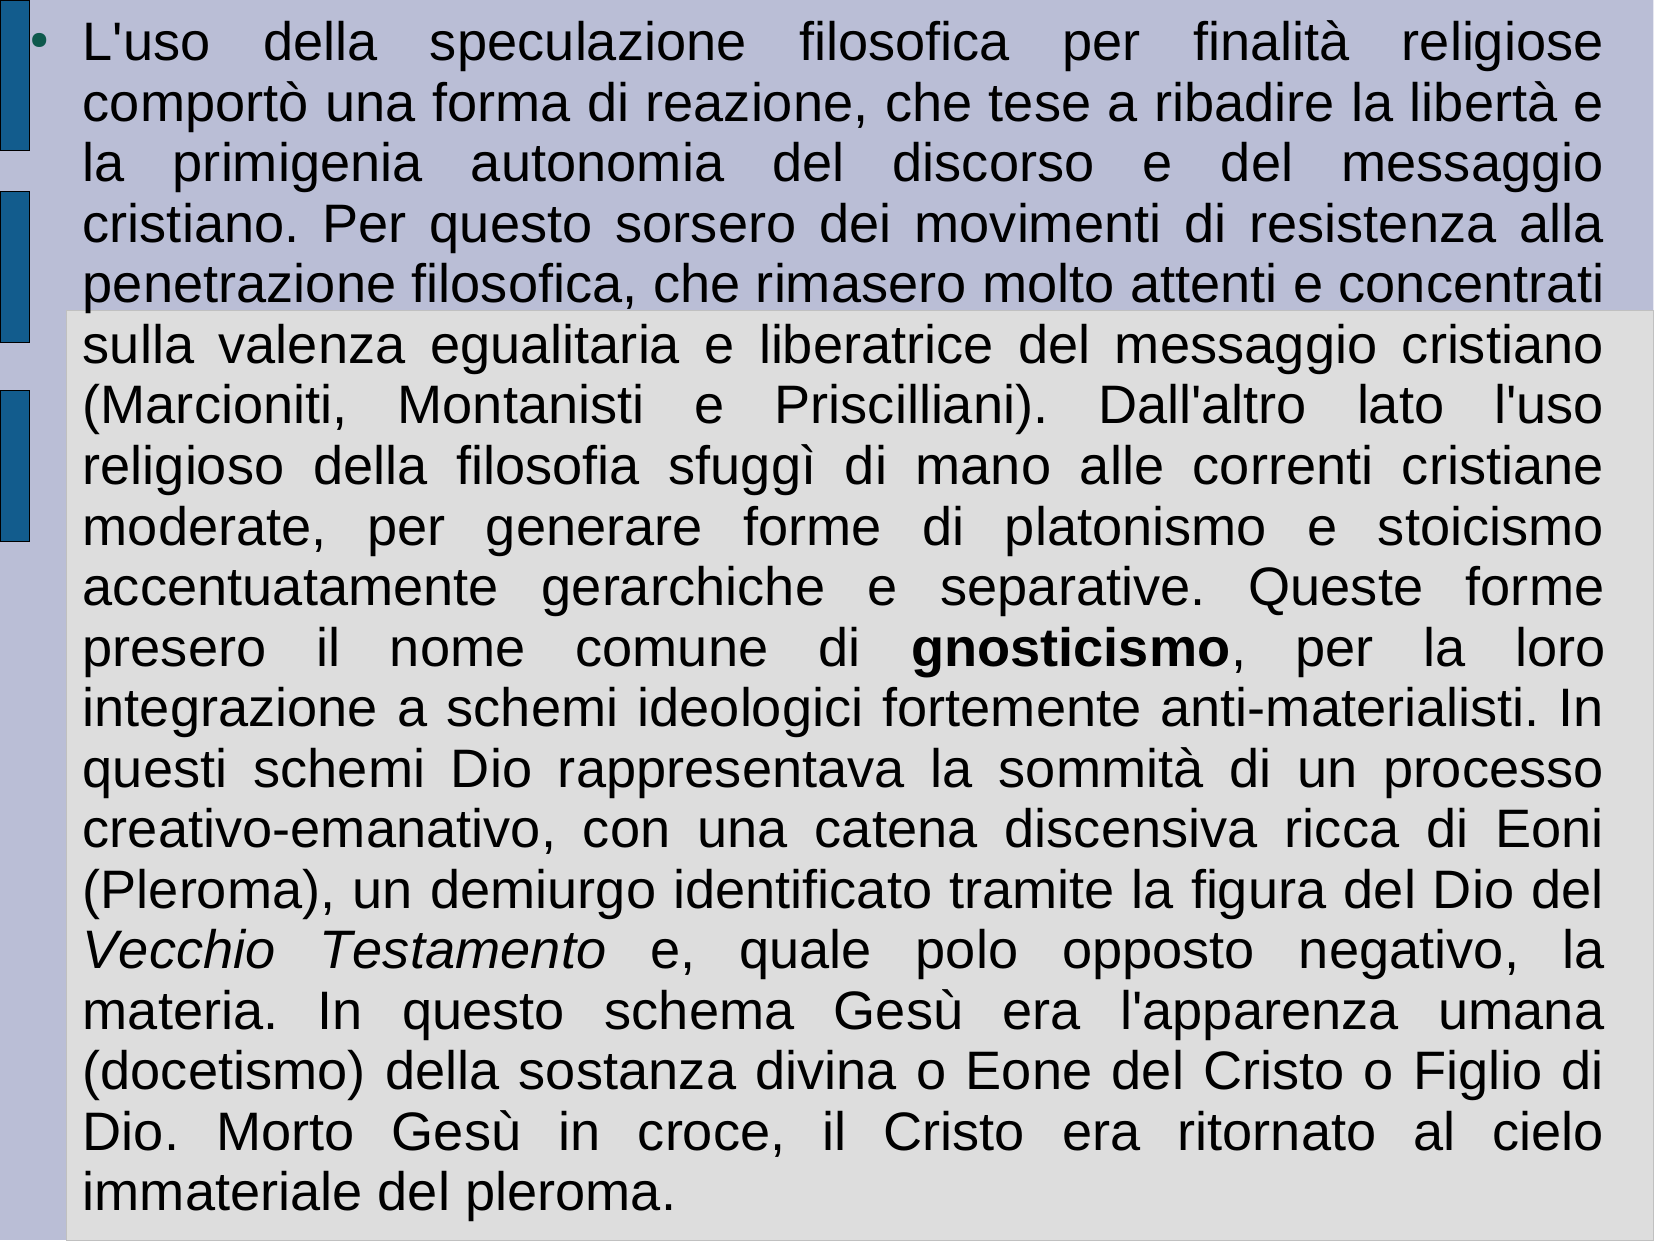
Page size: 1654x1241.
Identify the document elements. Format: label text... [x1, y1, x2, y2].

list L'uso della speculazione filosofica per finalità religiose comportò una forma di reazione, che tese a ribadire la libertà e la primigenia autonomia del discorso e del messaggio cristiano. Per questo sorsero dei movimenti di resistenza alla penetrazione filosofica, che rimasero molto attenti e concentrati sulla valenza egualitaria e liberatrice del messaggio cristiano (Marcioniti, Montanisti e Priscilliani). Dall'altro lato l'uso religioso della filosofia sfuggì di mano alle correnti cristiane moderate, per generare forme di platonismo e stoicismo accentuatamente gerarchiche e separative. Queste forme presero il nome comune di gnosticismo, per la loro integrazione a schemi ideologici fortemente anti-materialisti. In questi schemi Dio rappresentava la sommità di un processo creativo-emanativo, con una catena discensiva ricca di Eoni (Pleroma), un demiurgo identificato tramite la figura del Dio del Vecchio Testamento e, quale polo opposto negativo, la materia. In questo schema Gesù era l'apparenza umana (docetismo) della sostanza divina o Eone del Cristo o Figlio di Dio. Morto Gesù in croce, il Cristo era ritornato al cielo immateriale del pleroma. [11, 11, 1607, 1225]
